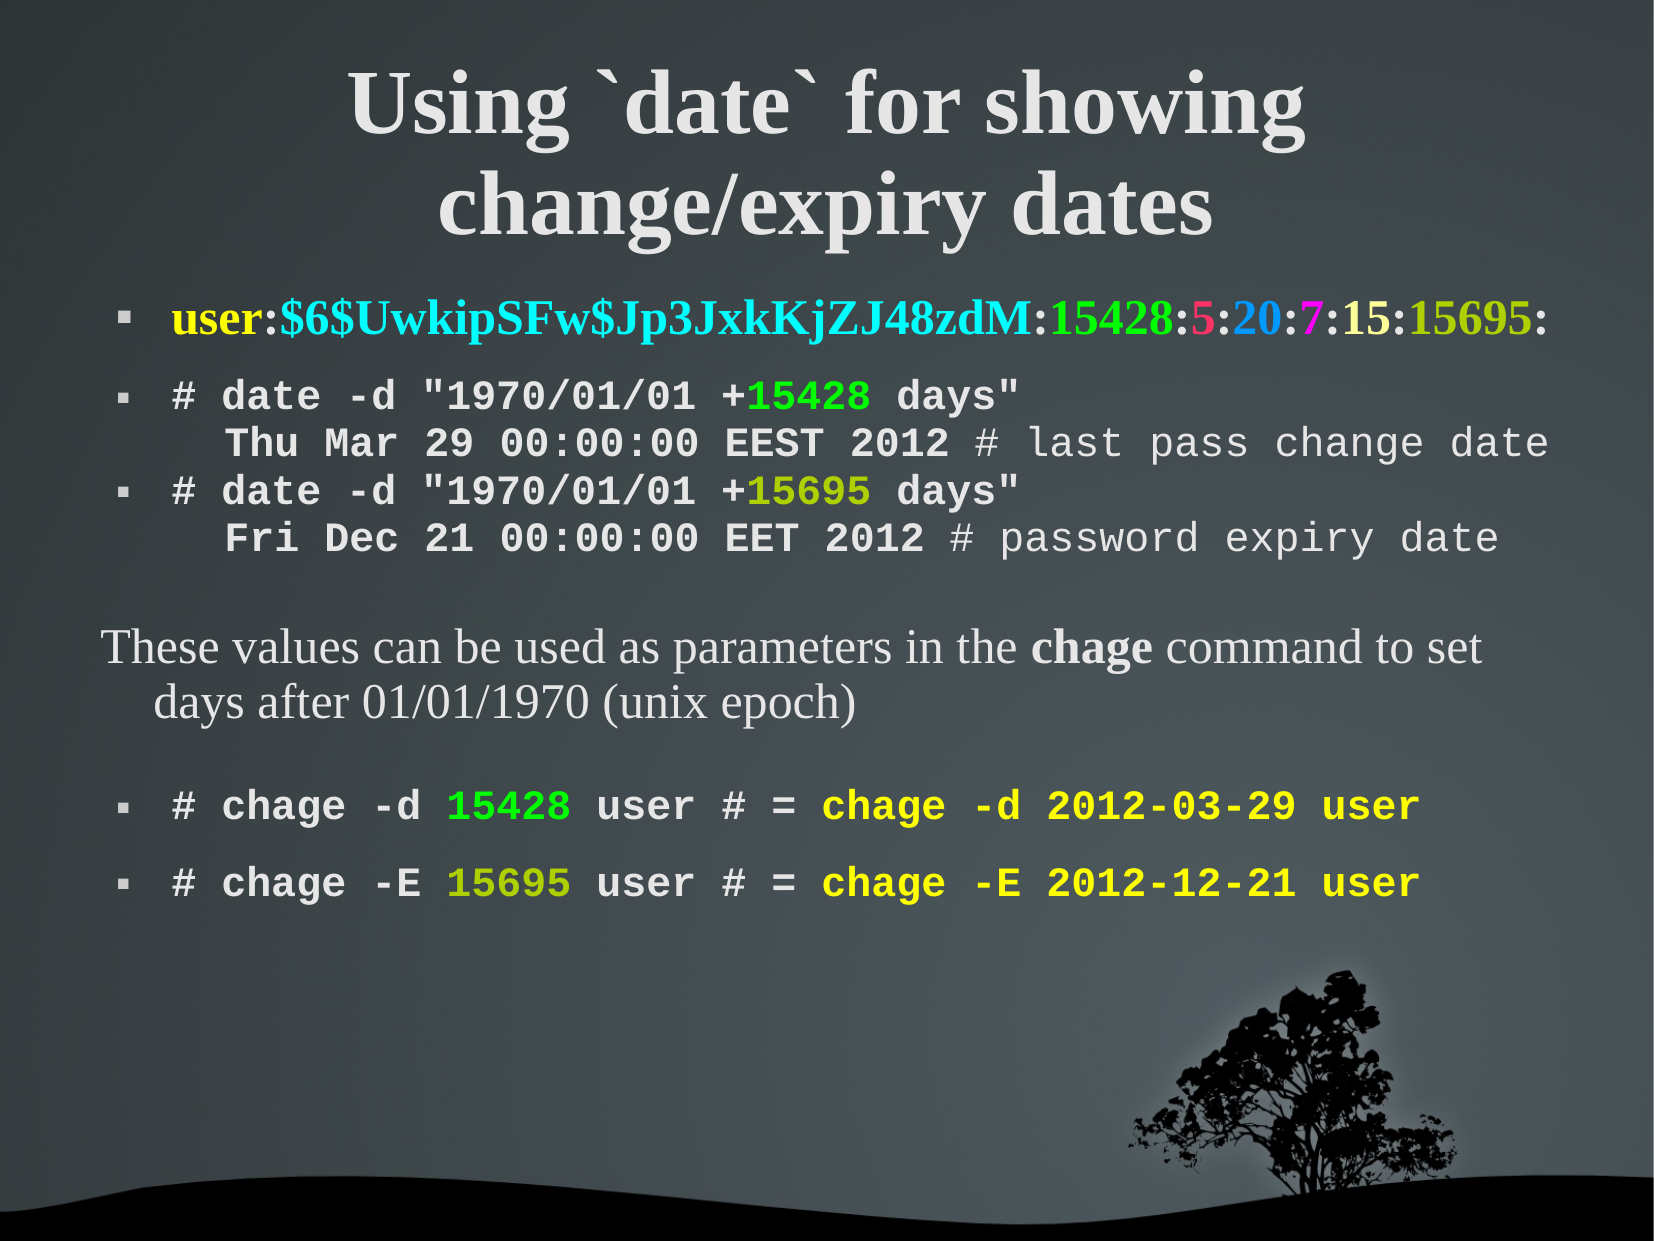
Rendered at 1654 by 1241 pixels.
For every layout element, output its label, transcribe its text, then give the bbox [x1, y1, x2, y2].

title Using `date` for showing change/expiry dates [82, 49, 1571, 257]
list user:$6$UwkipSFw$Jp3JxkKjZJ48zdM:15428:5:20:7:15:15695: # date -d "1970/01/01 +15428 days" Thu Mar 29 00:00:00 EEST 2012 # last pass change date # date -d "1970/01/01 +15695 days" Fri Dec 21 00:00:00 EET 2012 # password expiry date These values can be used as parameters in the chage command to set days after 01/01/1970 (unix epoch) # chage -d 15428 user # = chage -d 2012-03-29 user # chage -E 15695 user # = chage -E 2012-12-21 user [82, 290, 1571, 1109]
picture [0, 0, 1654, 1241]
